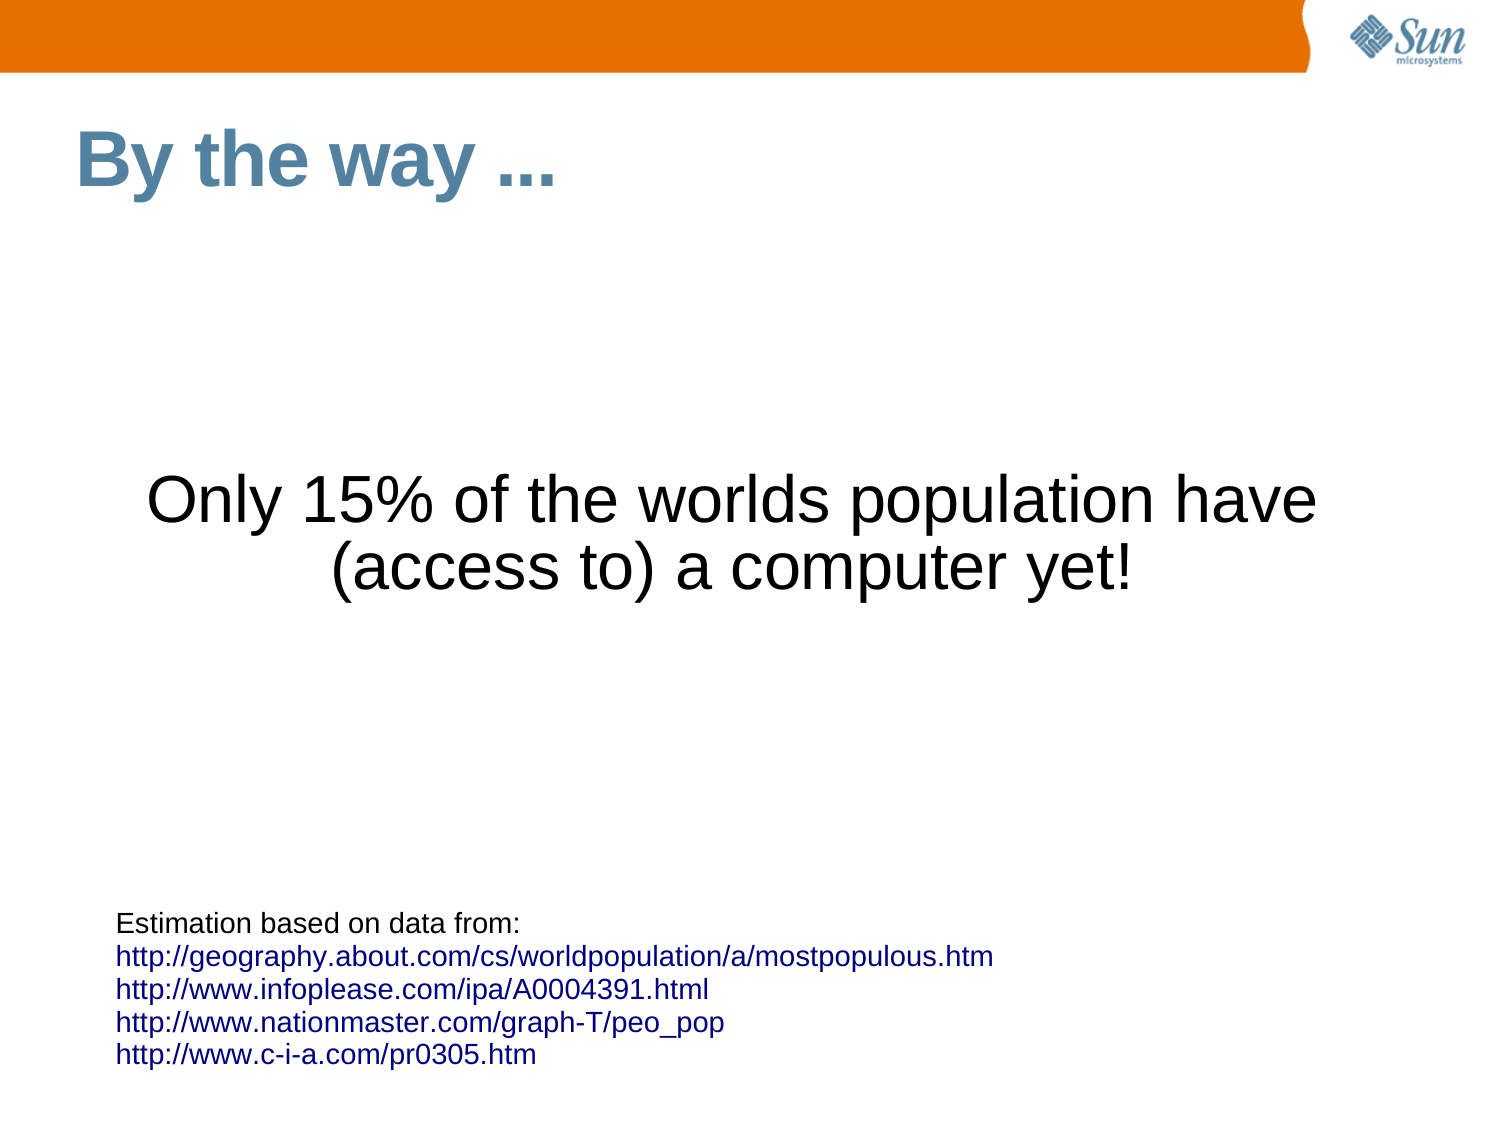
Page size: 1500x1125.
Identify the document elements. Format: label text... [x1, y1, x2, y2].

title By the way ... [75, 122, 1438, 228]
picture [0, 0, 1500, 75]
text_box Estimation based on data from: http://geography.about.com/cs/worldpopulation/a/mostpopulous.htm http://www.infoplease.com/ipa/A0004391.html http://www.nationmaster.com/graph-T/peo_pop http://www.c-i-a.com/pr0305.htm [115, 907, 1167, 1076]
subtitle Only 15% of the worlds population have (access to) a computer yet! [64, 257, 1402, 1017]
